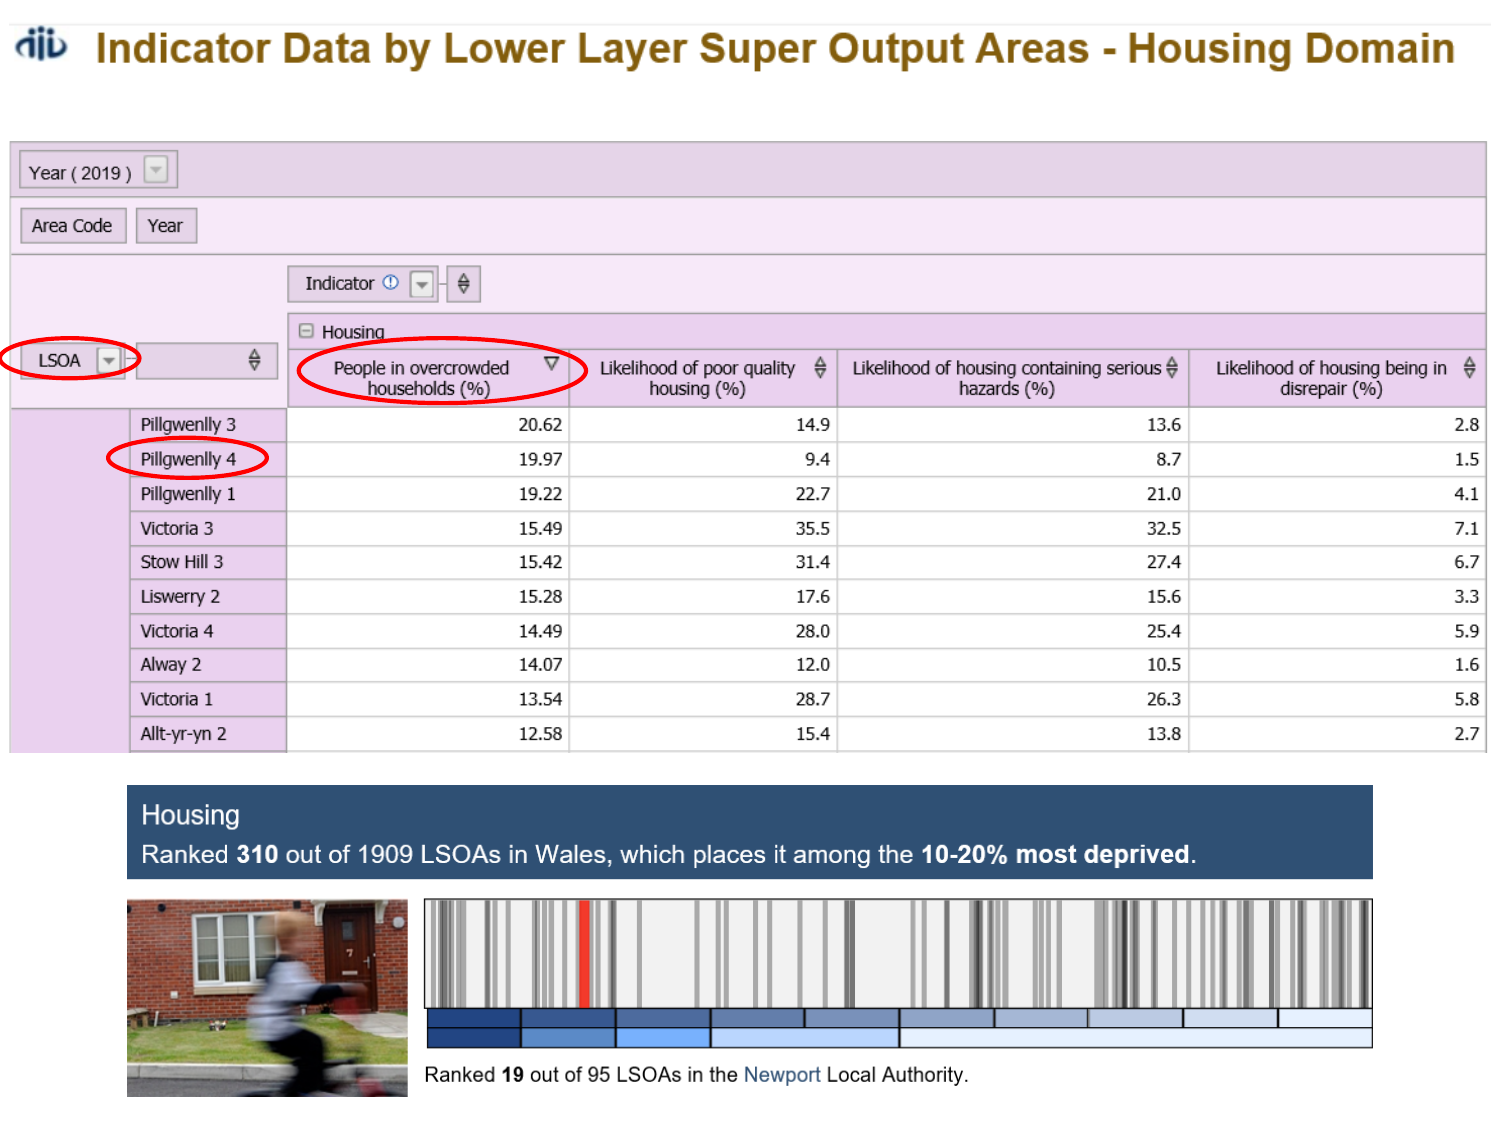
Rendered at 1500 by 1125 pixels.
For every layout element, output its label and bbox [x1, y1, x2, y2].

picture [126, 784, 1374, 1098]
picture [9, 141, 1491, 753]
picture [9, 20, 1491, 83]
picture [9, 341, 137, 376]
